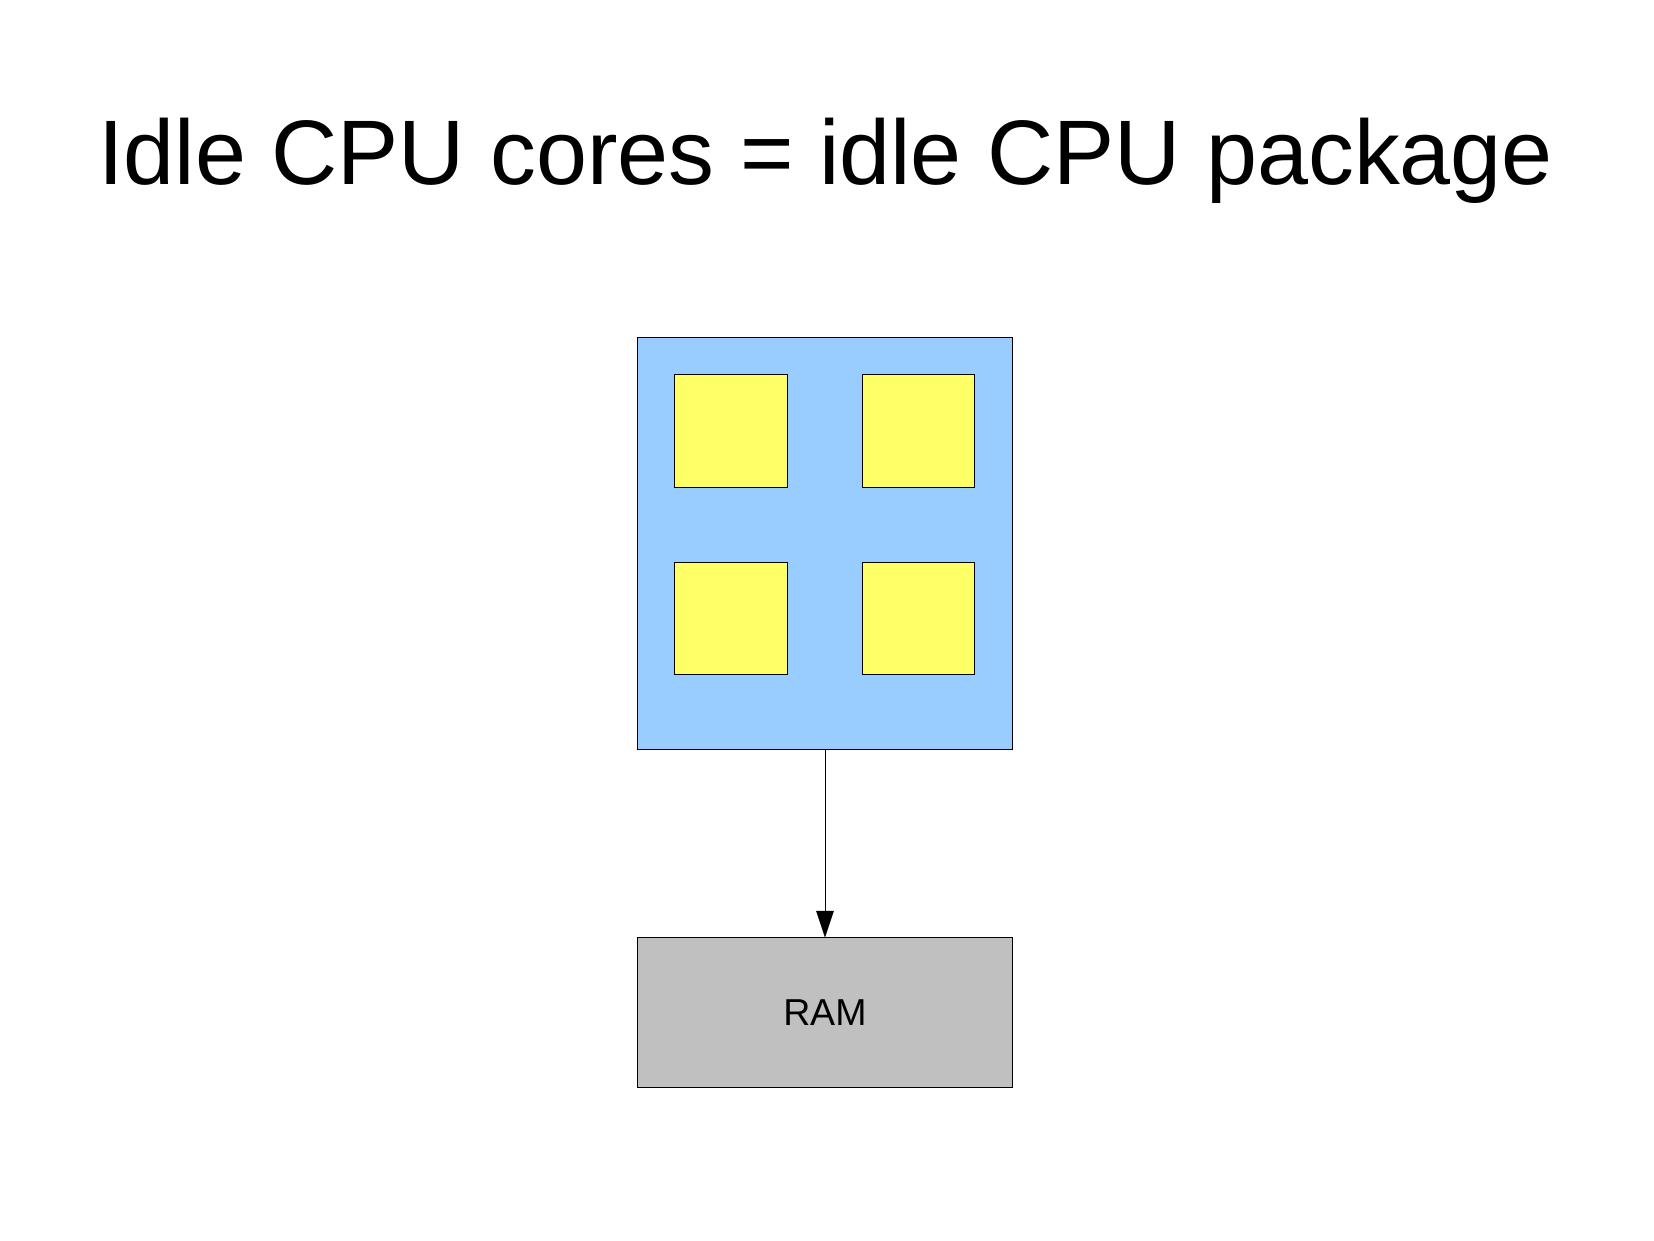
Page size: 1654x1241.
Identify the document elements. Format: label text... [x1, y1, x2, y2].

text_box RAM [637, 937, 1013, 1088]
title Idle CPU cores = idle CPU package [82, 49, 1571, 257]
text_box [637, 337, 1013, 750]
